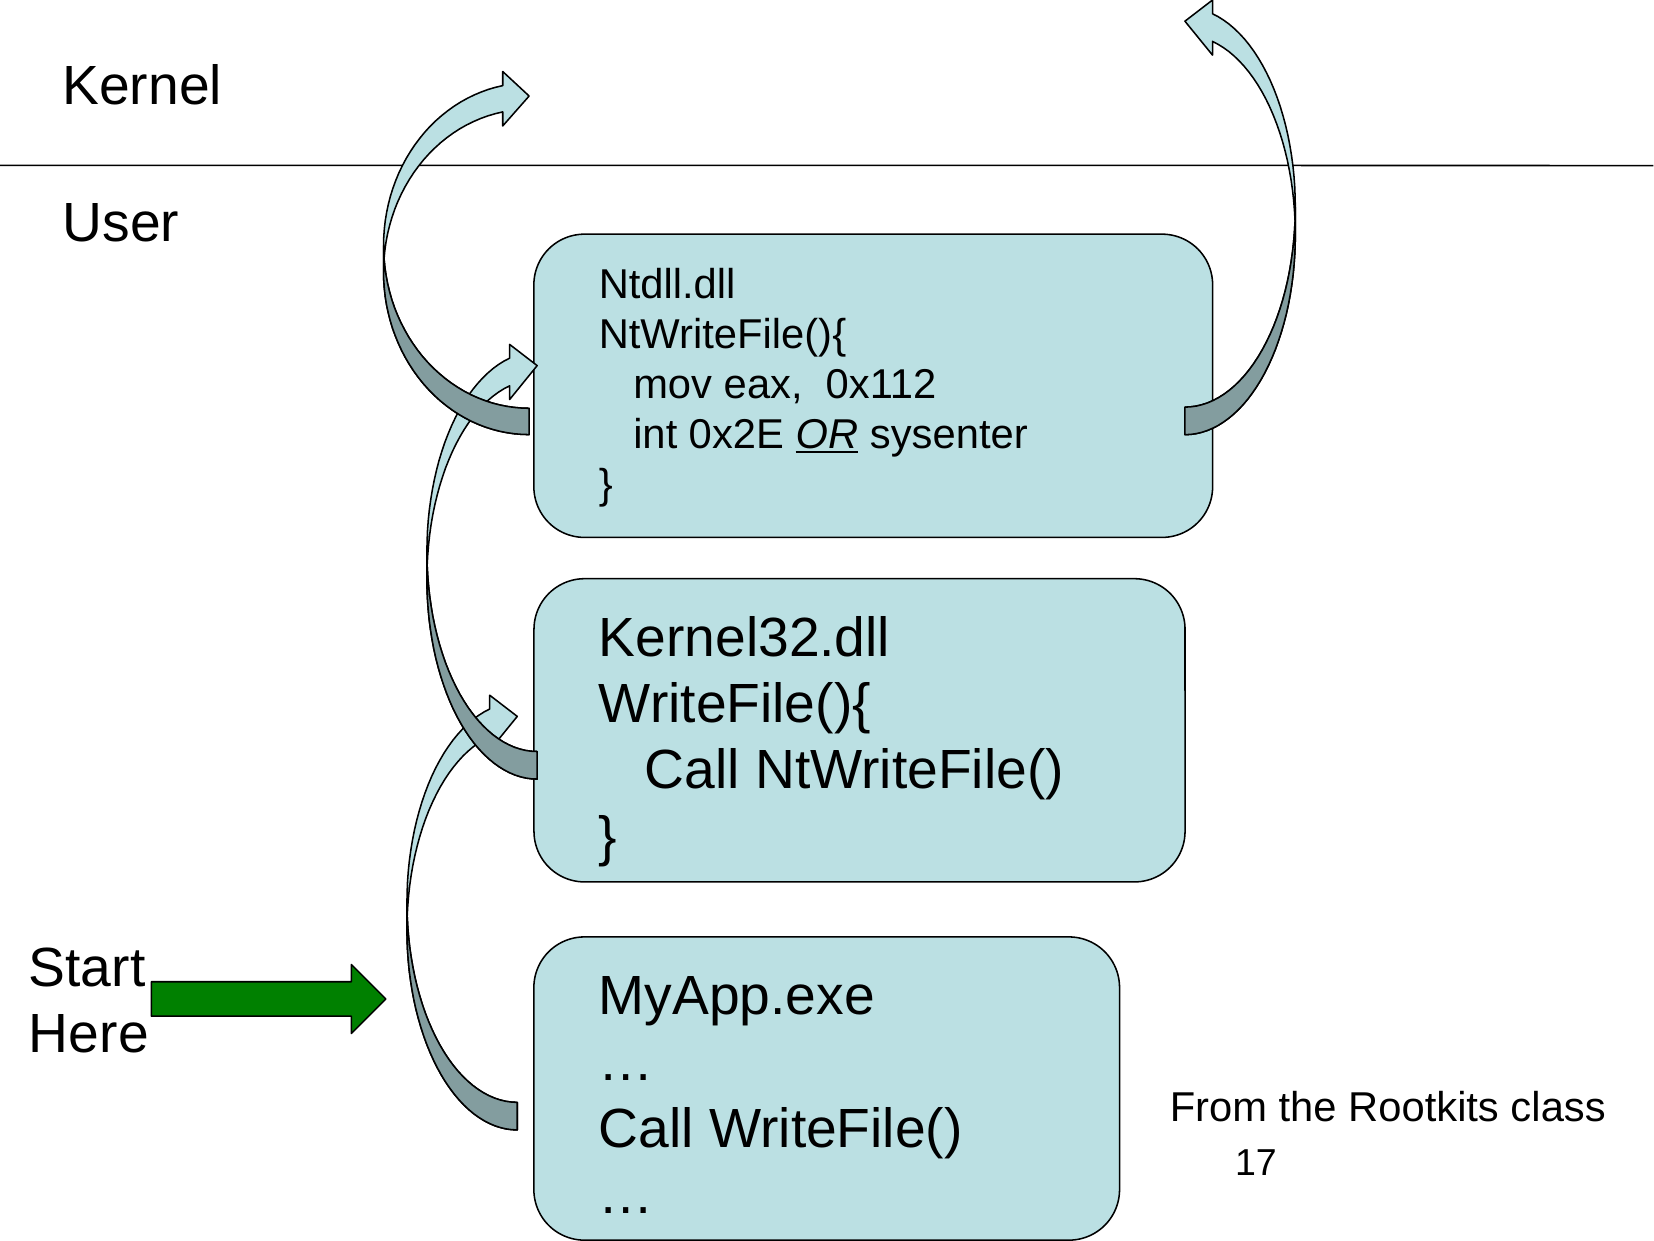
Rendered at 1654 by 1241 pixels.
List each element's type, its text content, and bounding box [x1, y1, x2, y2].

text_box MyApp.exe … Call WriteFile() … [533, 936, 1120, 1241]
text_box User [12, 179, 195, 261]
text_box Ntdll.dll NtWriteFile(){ mov eax, 0x112 int 0x2E OR sysenter } [533, 234, 1213, 538]
text_box <number> [1185, 1139, 1530, 1213]
text_box Kernel32.dll WriteFile(){ Call NtWriteFile() } [533, 578, 1186, 882]
text_box Start Here [0, 923, 176, 1072]
text_box Kernel [12, 41, 238, 124]
text_box [1184, 0, 1296, 435]
text_box [383, 71, 538, 1130]
text_box From the Rootkits class [1155, 1076, 1636, 1139]
text_box [176, 964, 386, 1034]
